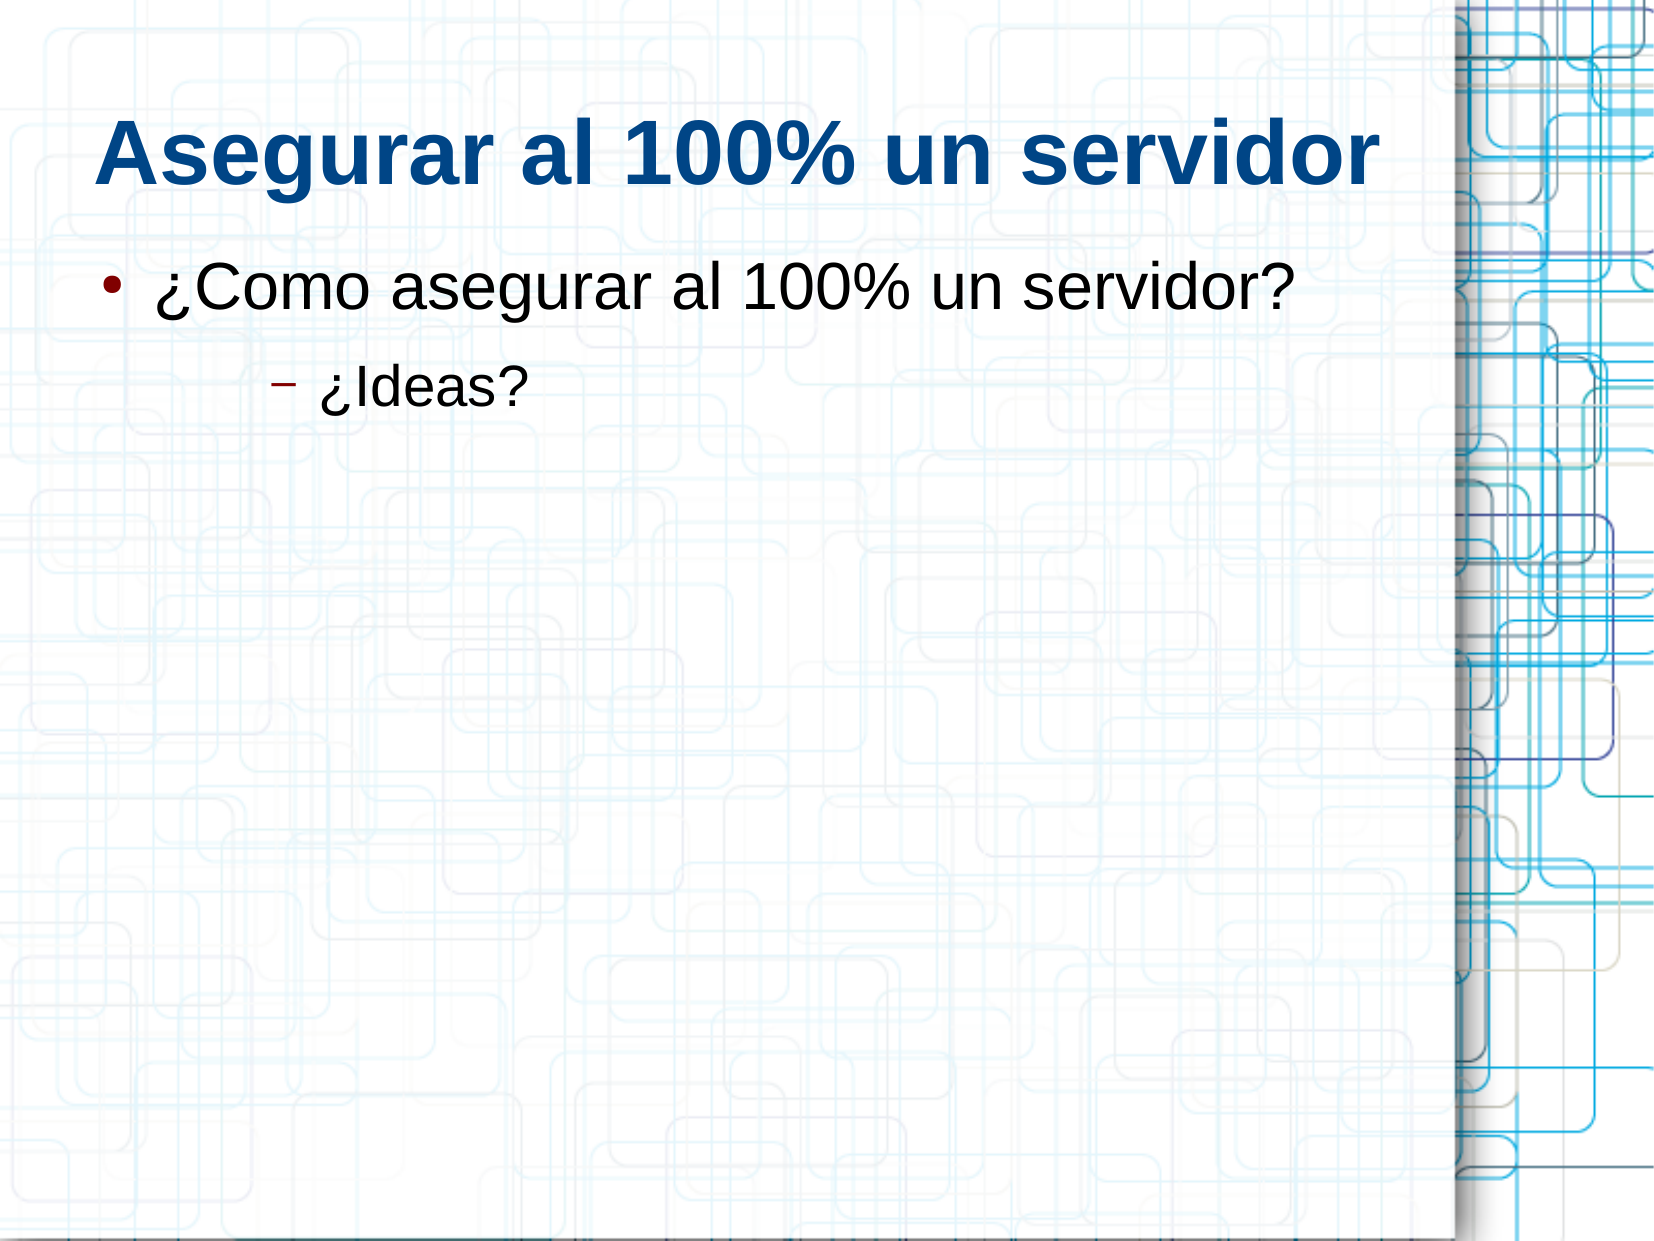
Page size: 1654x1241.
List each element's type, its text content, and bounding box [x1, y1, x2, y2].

list ¿Como asegurar al 100% un servidor? ¿Ideas? [82, 249, 1418, 1054]
picture [0, 0, 1654, 1241]
title Asegurar al 100% un servidor [59, 56, 1418, 250]
